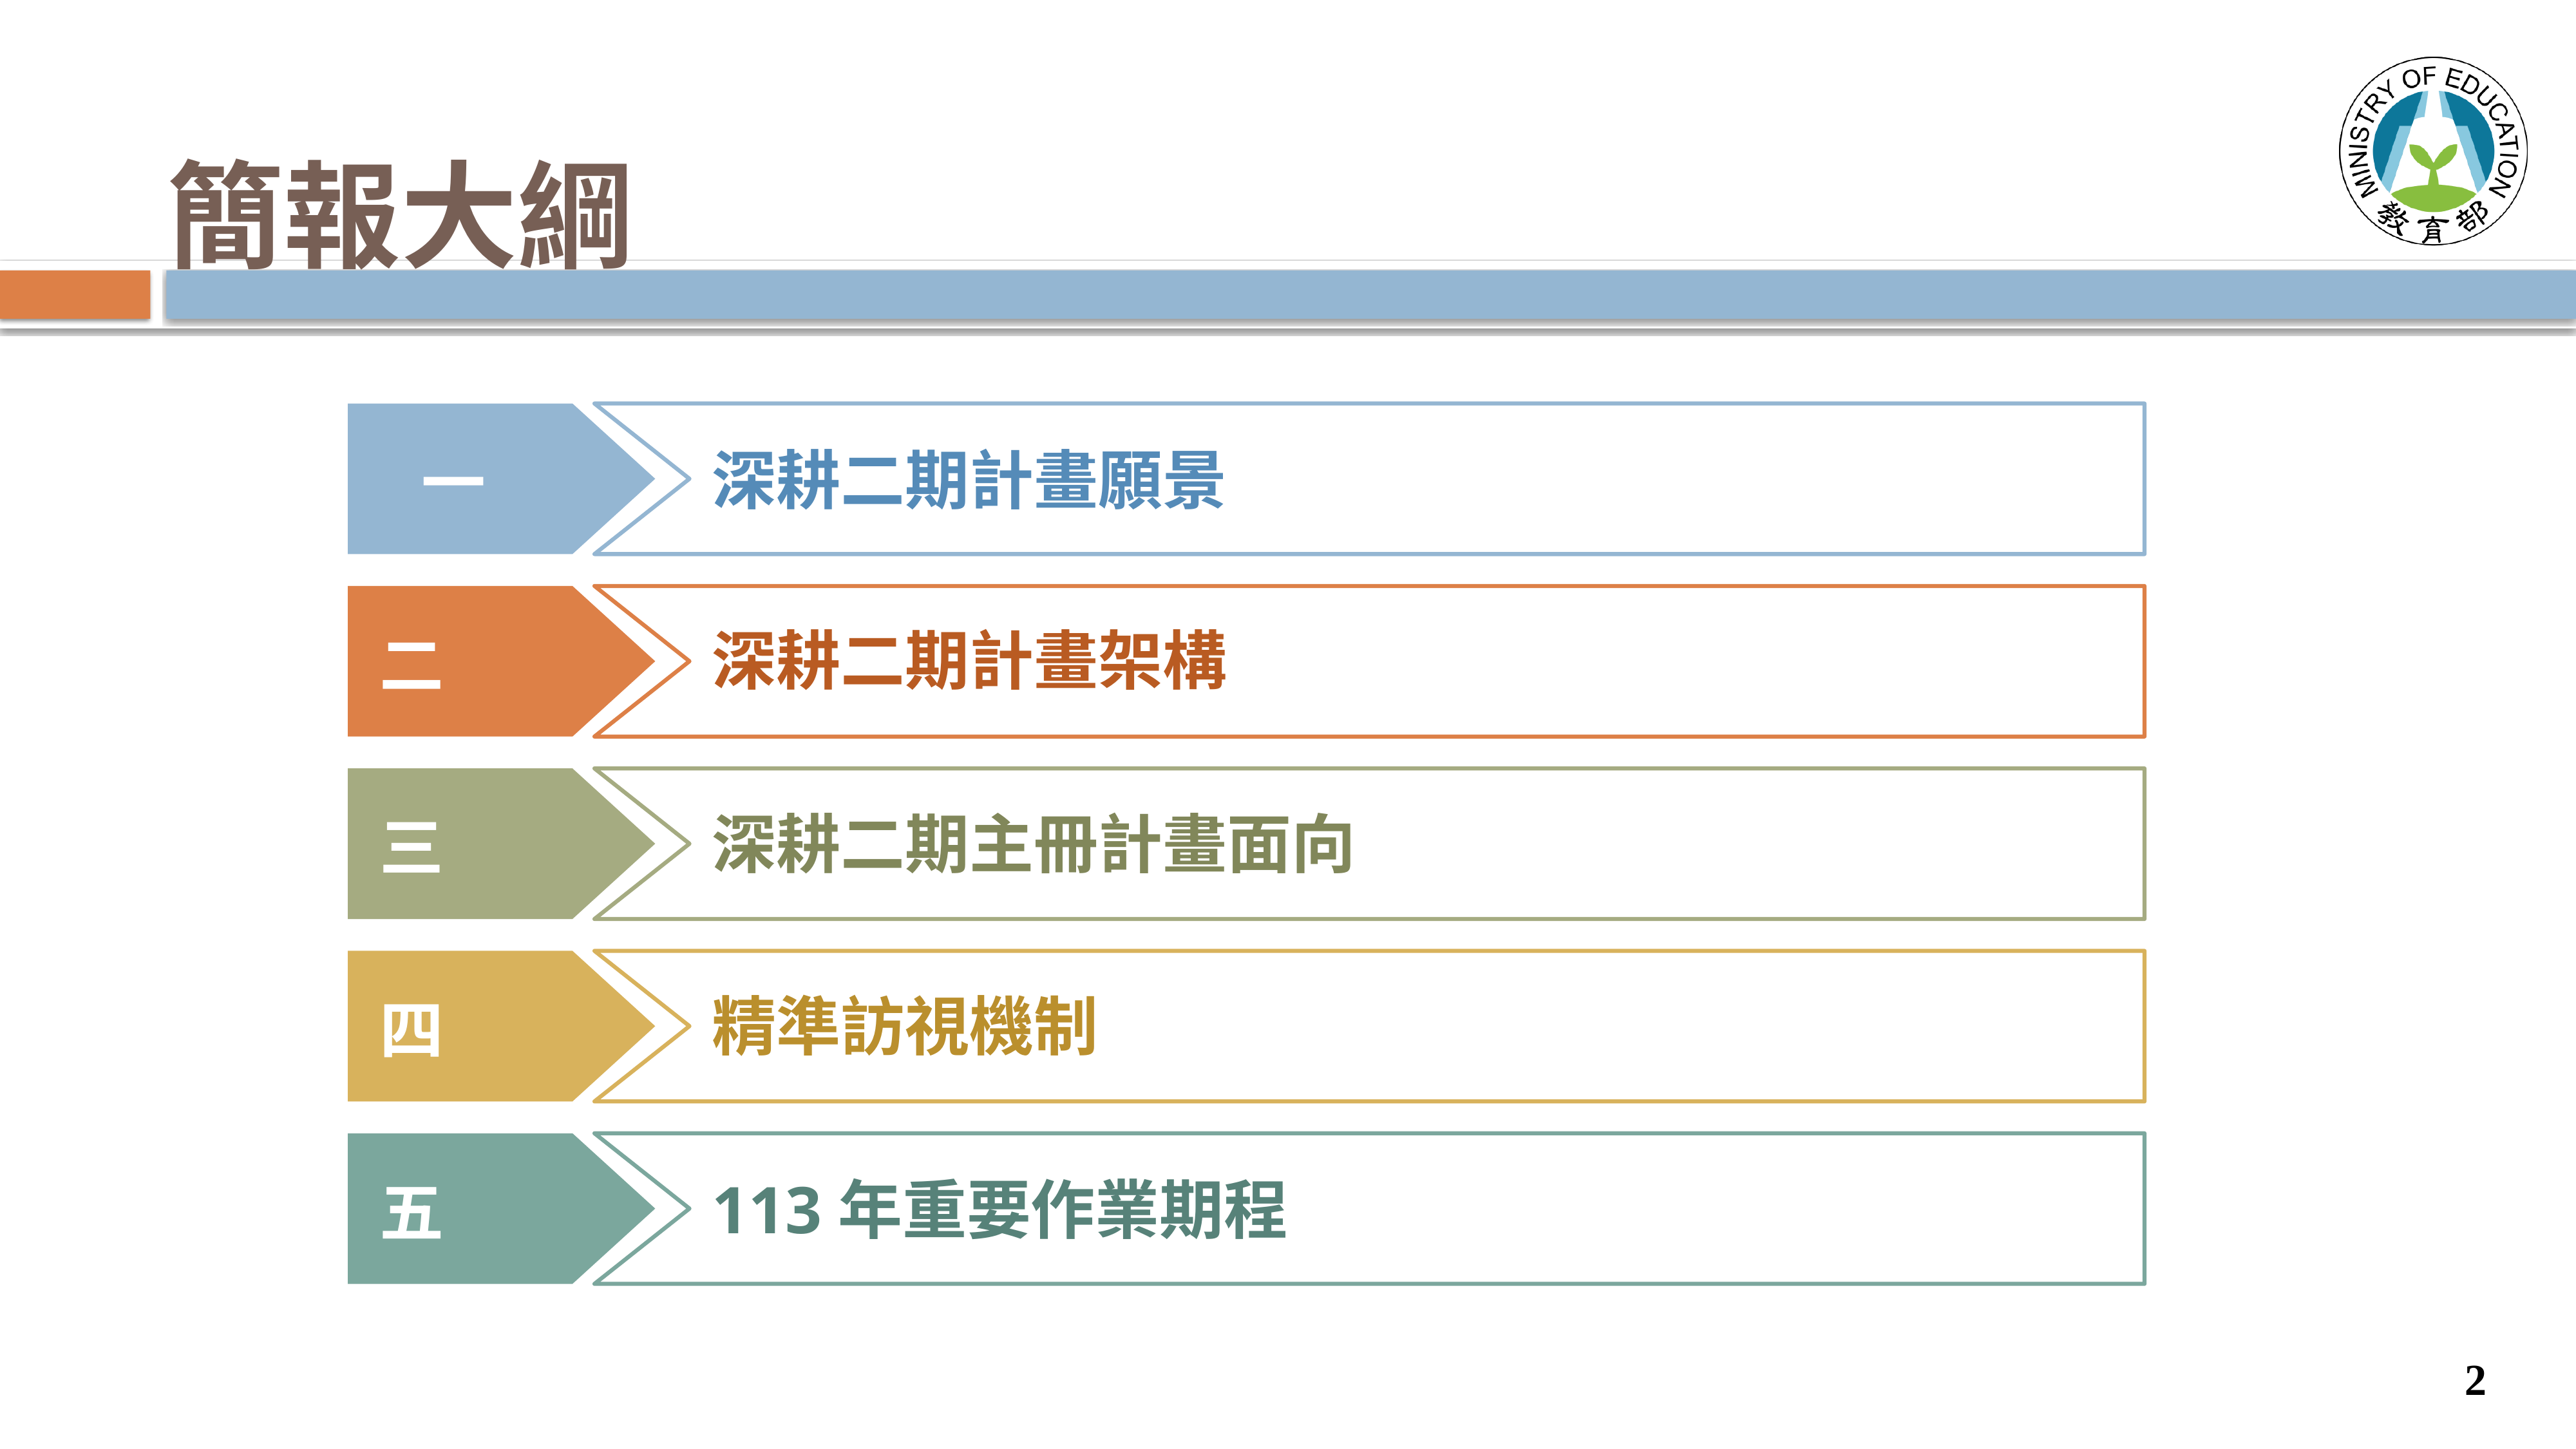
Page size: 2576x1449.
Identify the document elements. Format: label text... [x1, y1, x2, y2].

picture [2339, 57, 2528, 247]
text_box [348, 1133, 656, 1284]
text_box 三 [370, 806, 537, 884]
text_box [594, 951, 2145, 1102]
text_box 五 [370, 1171, 537, 1249]
text_box [348, 585, 656, 737]
text_box [348, 951, 656, 1102]
text_box [594, 768, 2145, 920]
title 簡報大綱 [144, 130, 2355, 295]
text_box 精準訪視機制 [702, 981, 2037, 1068]
text_box 深耕二期主冊計畫面向 [702, 799, 2037, 886]
text_box 113年重要作業期程 [702, 1164, 2037, 1252]
text_box [348, 403, 656, 554]
text_box 深耕二期計畫架構 [702, 615, 2037, 702]
text_box 四 [370, 989, 537, 1066]
text_box 二 [370, 624, 537, 702]
text_box [594, 585, 2145, 737]
text_box [594, 1133, 2145, 1284]
text_box [348, 768, 656, 920]
slide_number <編號> [2409, 1336, 2542, 1419]
text_box 深耕二期計畫願景 [702, 435, 2037, 522]
text_box 一 [370, 441, 537, 519]
text_box [594, 403, 2145, 554]
